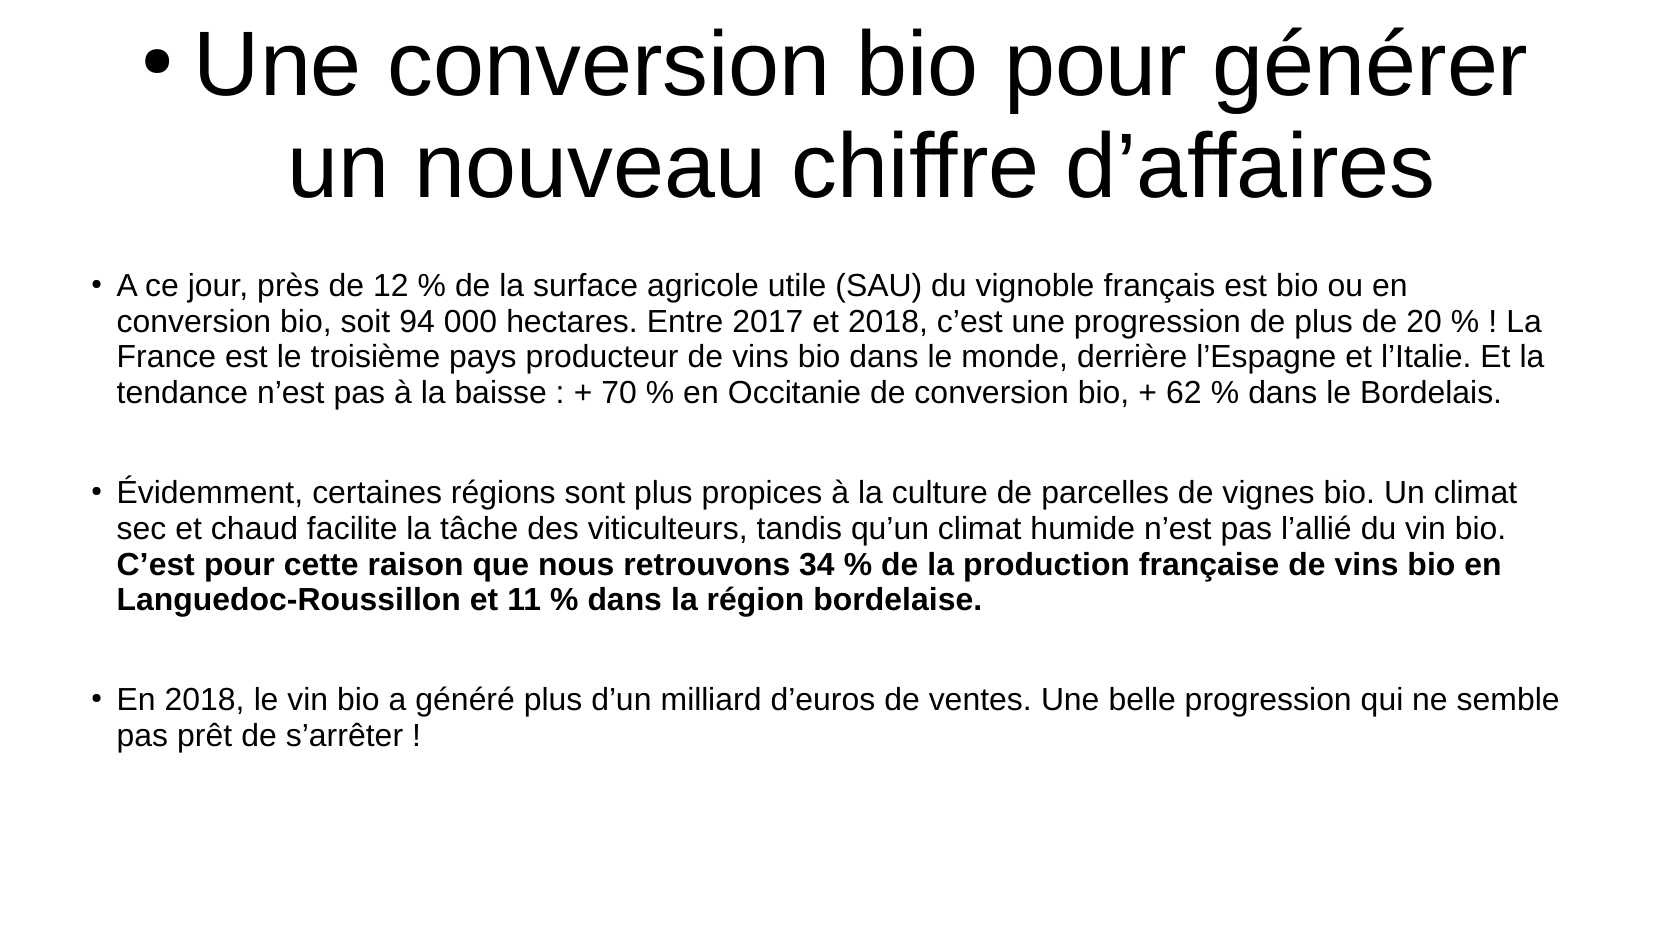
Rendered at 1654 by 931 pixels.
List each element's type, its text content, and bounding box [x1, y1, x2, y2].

list A ce jour, près de 12 % de la surface agricole utile (SAU) du vignoble français est bio ou en conversion bio, soit 94 000 hectares. Entre 2017 et 2018, c’est une progression de plus de 20 % ! La France est le troisième pays producteur de vins bio dans le monde, derrière l’Espagne et l’Italie. Et la tendance n’est pas à la baisse : + 70 % en Occitanie de conversion bio, + 62 % dans le Bordelais. Évidemment, certaines régions sont plus propices à la culture de parcelles de vignes bio. Un climat sec et chaud facilite la tâche des viticulteurs, tandis qu’un climat humide n’est pas l’allié du vin bio. C’est pour cette raison que nous retrouvons 34 % de la production française de vins bio en Languedoc-Roussillon et 11 % dans la région bordelaise. En 2018, le vin bio a généré plus d’un milliard d’euros de ventes. Une belle progression qui ne semble pas prêt de s’arrêter ! [82, 217, 1571, 758]
title Une conversion bio pour générer un nouveau chiffre d’affaires [82, 12, 1571, 217]
